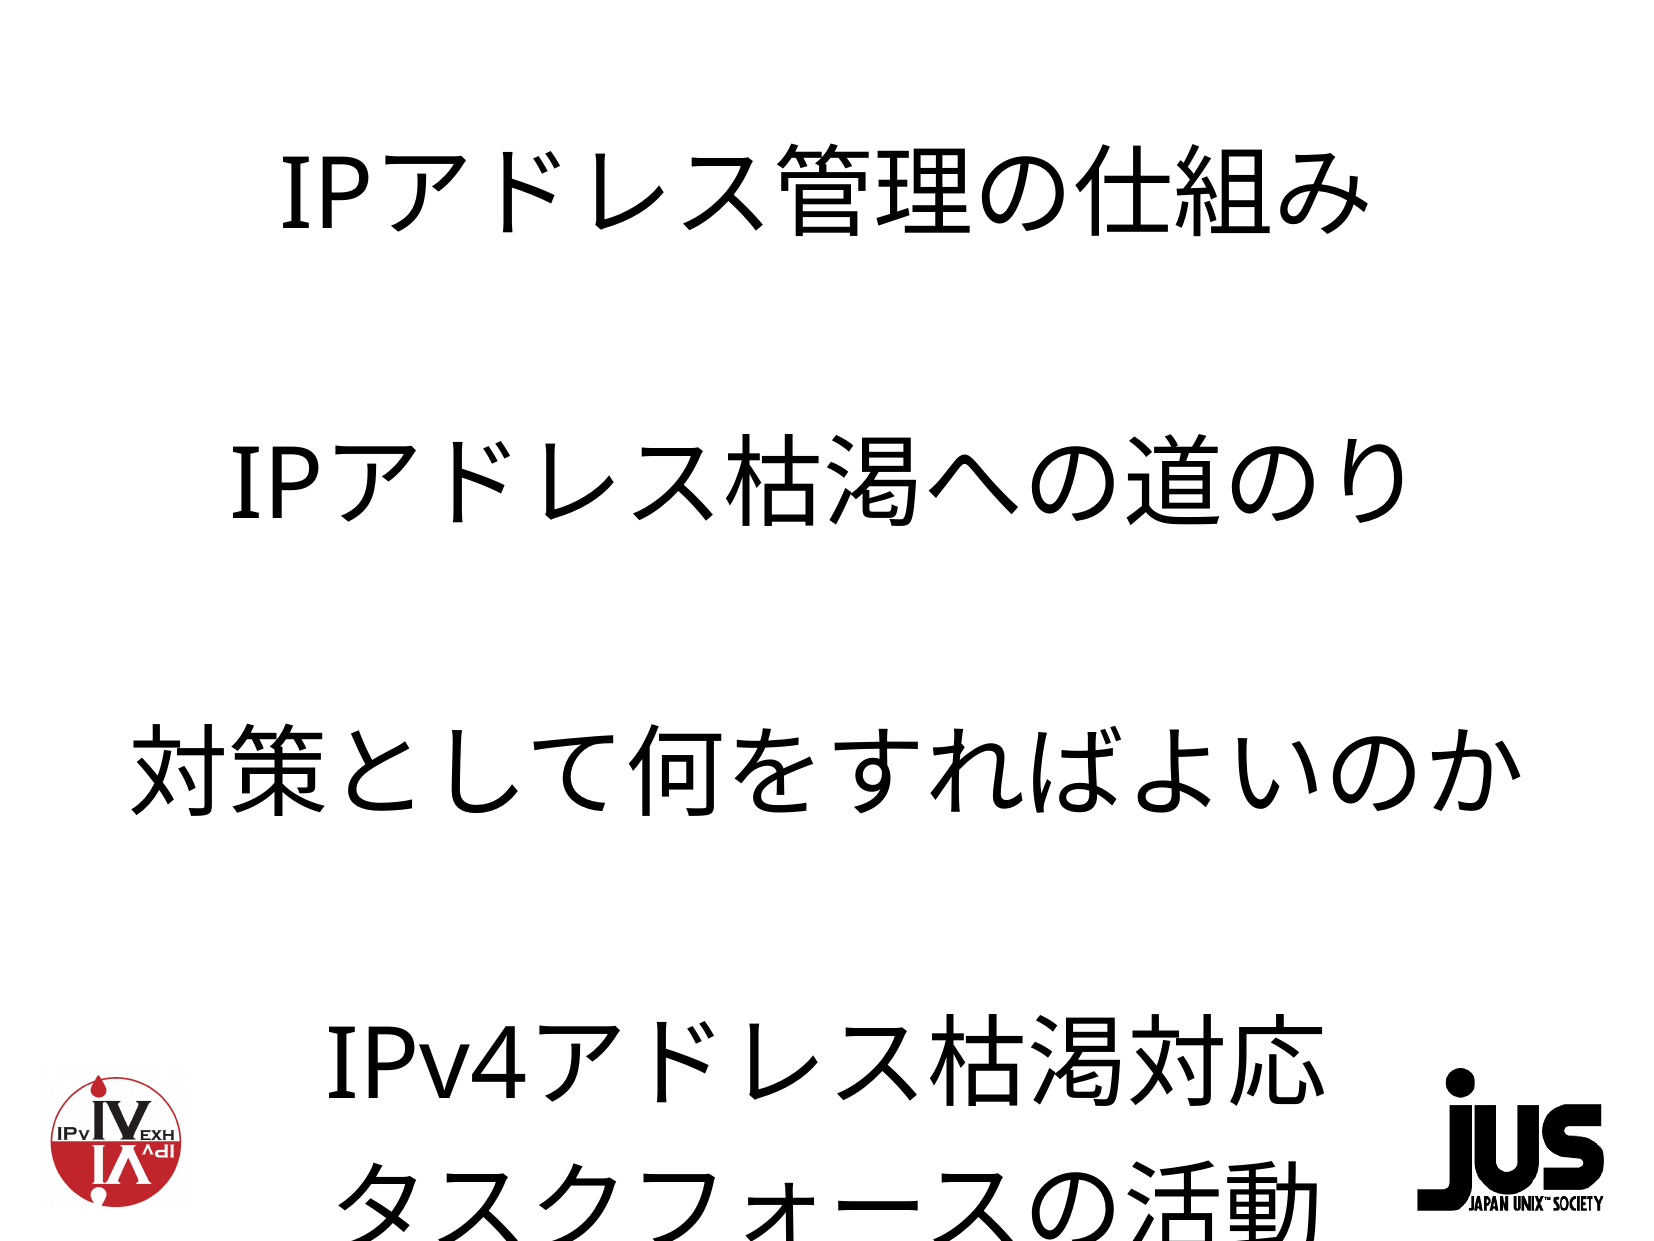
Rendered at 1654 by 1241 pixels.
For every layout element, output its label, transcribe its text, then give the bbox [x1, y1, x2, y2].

picture [41, 1068, 190, 1210]
picture [1417, 1068, 1604, 1211]
subtitle IPアドレス管理の仕組み IPアドレス枯渇への道のり 対策として何をすればよいのか IPv4アドレス枯渇対応 タスクフォースの活動 [82, 97, 1571, 1143]
